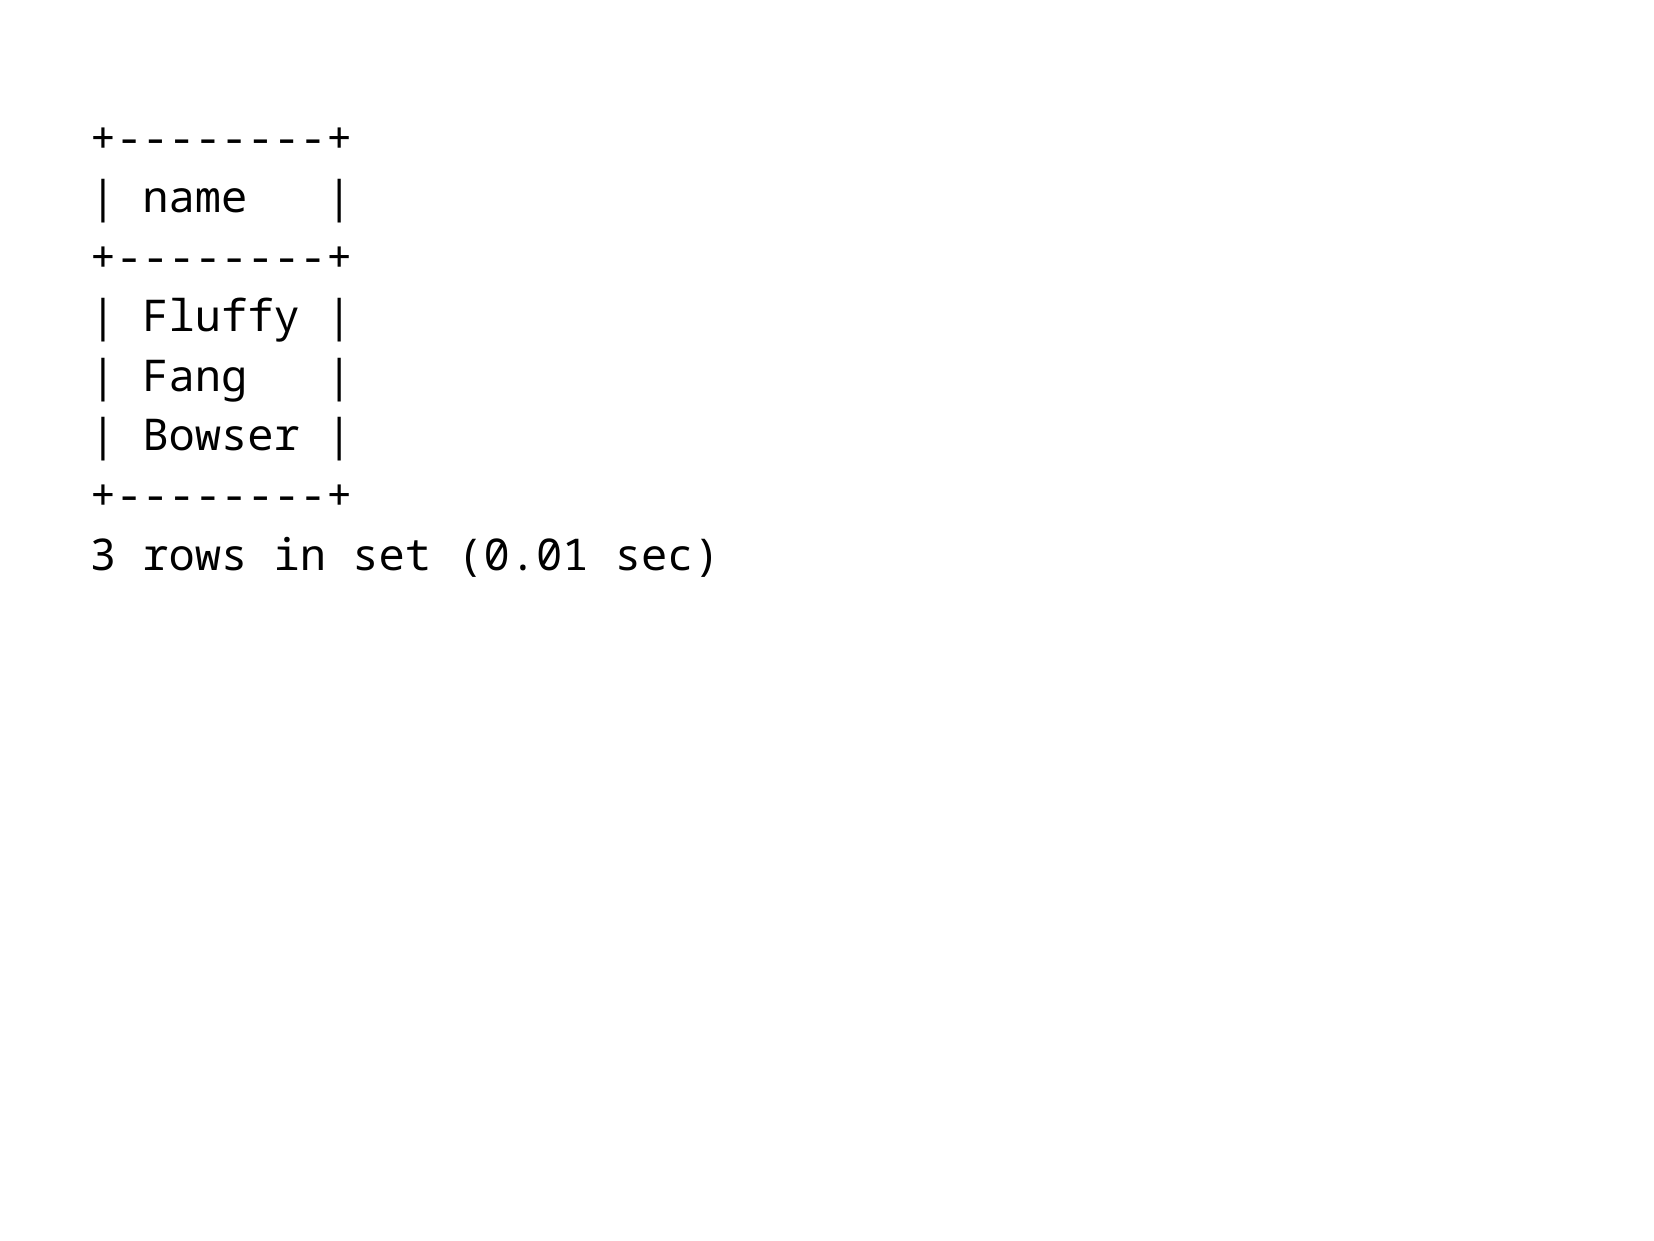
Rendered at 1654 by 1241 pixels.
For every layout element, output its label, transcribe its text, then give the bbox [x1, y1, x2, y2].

text_box +--------+ | name | +--------+ | Fluffy | | Fang | | Bowser | +--------+ 3 rows in set (0.01 sec) [75, 99, 1576, 499]
